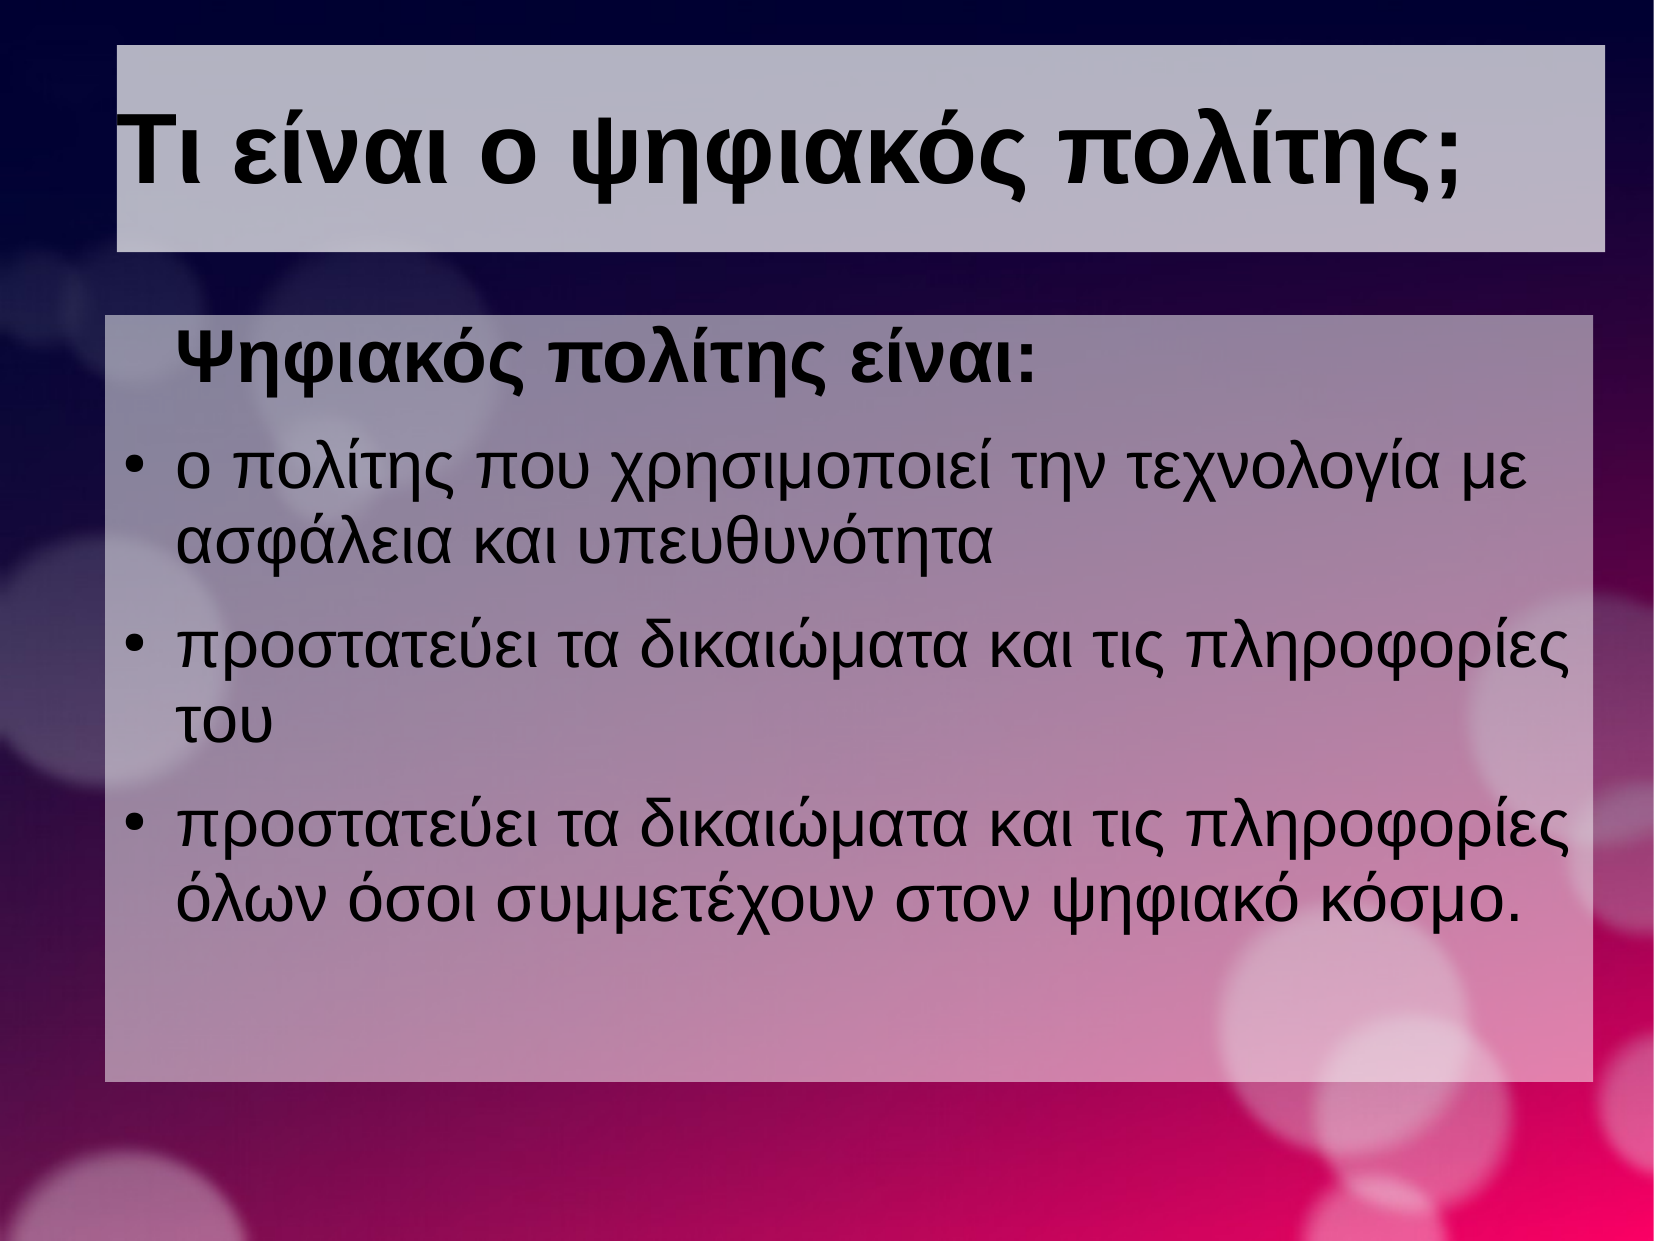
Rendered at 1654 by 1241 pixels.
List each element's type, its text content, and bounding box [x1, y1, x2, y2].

list Ψηφιακός πολίτης είναι: ο πολίτης που χρησιμοποιεί την τεχνολογία με ασφάλεια και υπευθυνότητα προστατεύει τα δικαιώματα και τις πληροφορίες του προστατεύει τα δικαιώματα και τις πληροφορίες όλων όσοι συμμετέχουν στον ψηφιακό κόσμο. [105, 315, 1594, 1082]
title Τι είναι ο ψηφιακός πολίτης; [116, 45, 1606, 253]
picture [0, 0, 1654, 1241]
